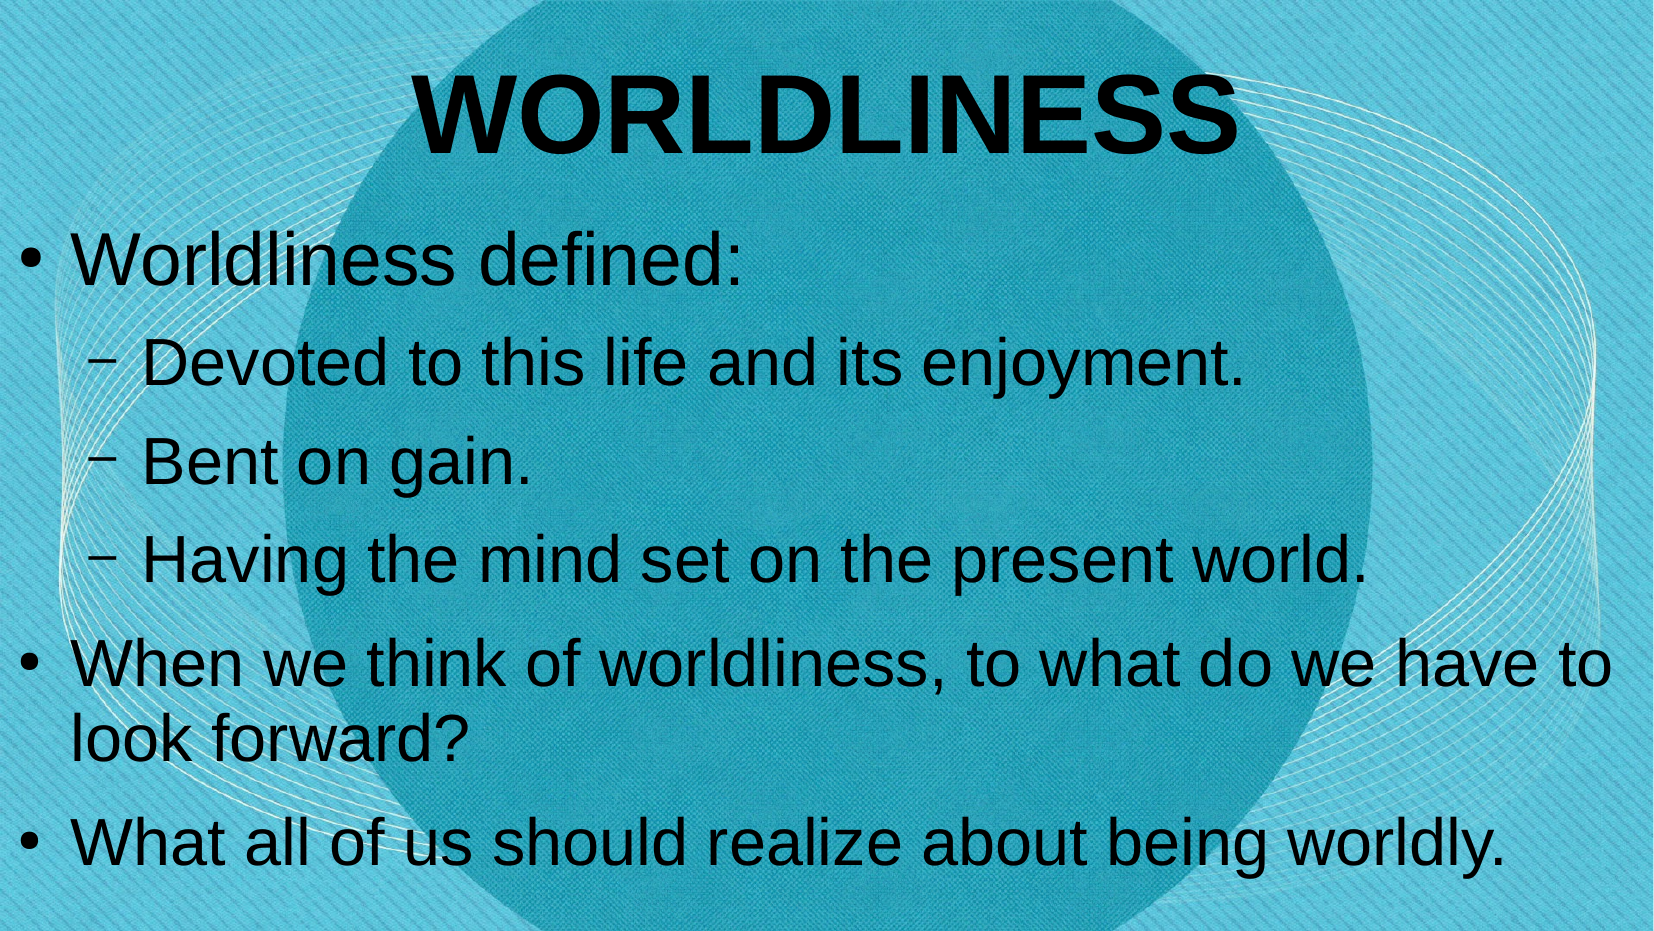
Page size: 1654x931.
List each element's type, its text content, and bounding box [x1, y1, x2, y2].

title WORLDLINESS [82, 37, 1571, 193]
list Worldliness defined: Devoted to this life and its enjoyment. Bent on gain. Having the mind set on the present world. When we think of worldliness, to what do we have to look forward? What all of us should realize about being worldly. [0, 217, 1651, 916]
picture [0, 0, 1654, 931]
